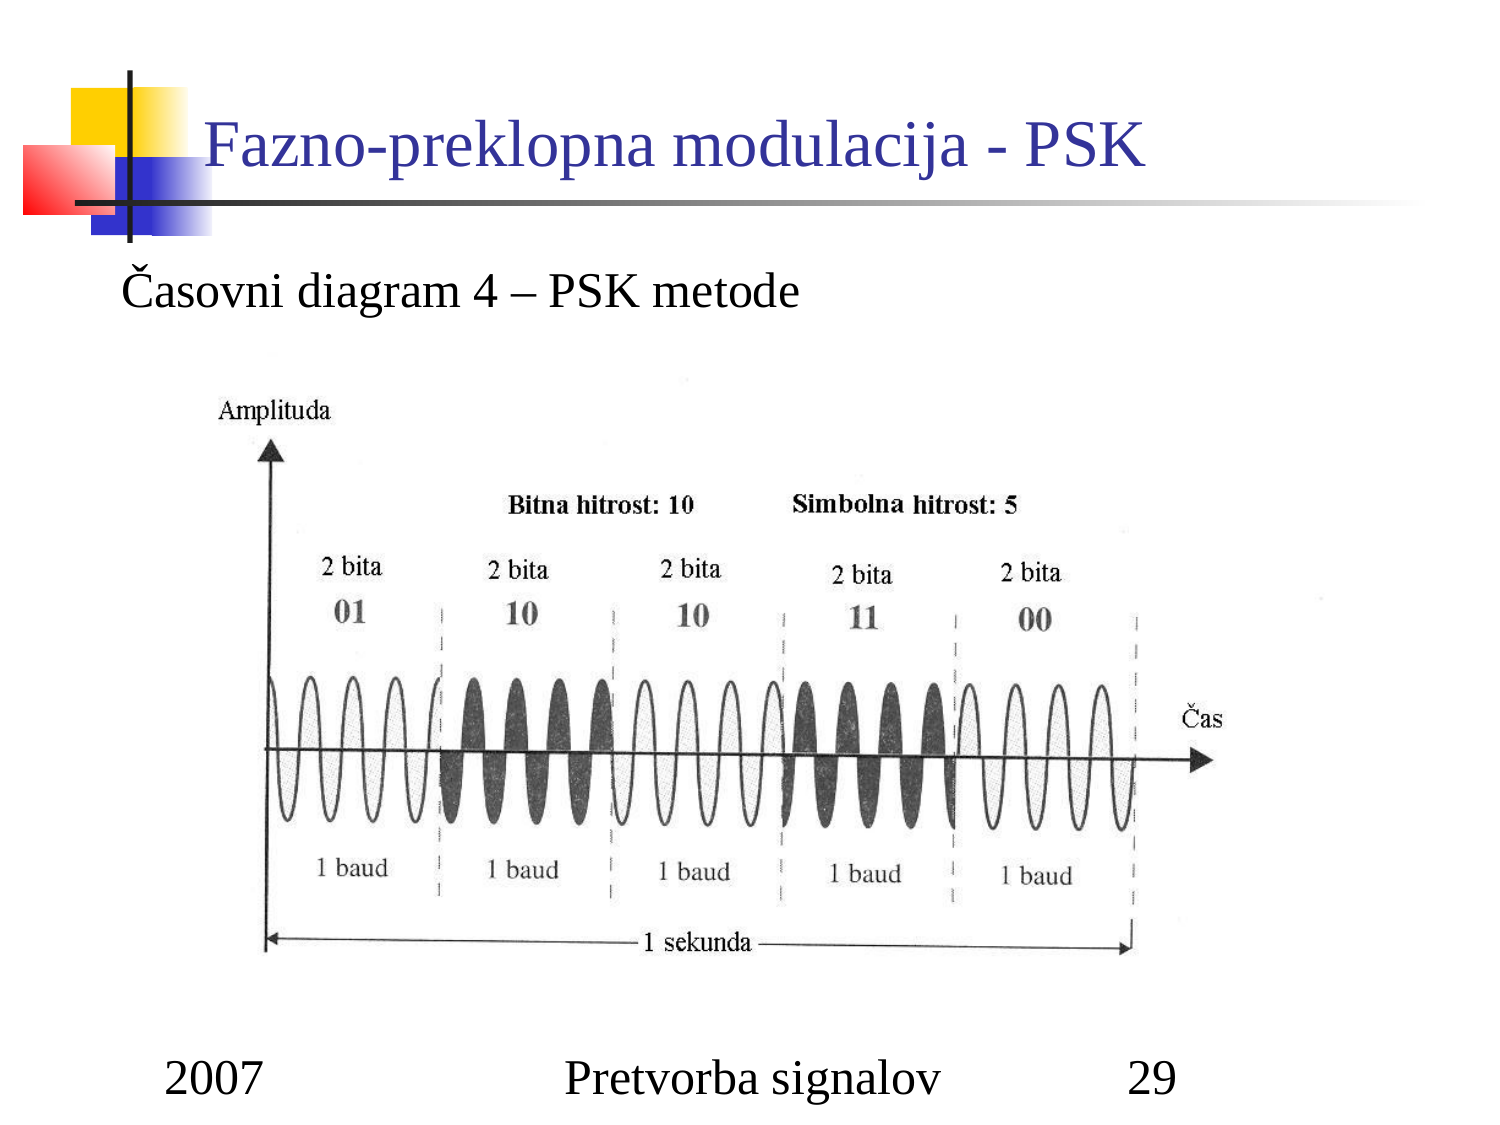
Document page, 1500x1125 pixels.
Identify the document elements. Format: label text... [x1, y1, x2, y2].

title Fazno-preklopna modulacija - PSK [188, 92, 1468, 188]
picture [150, 337, 1326, 993]
list Časovni diagram 4 – PSK metode [50, 249, 1469, 363]
